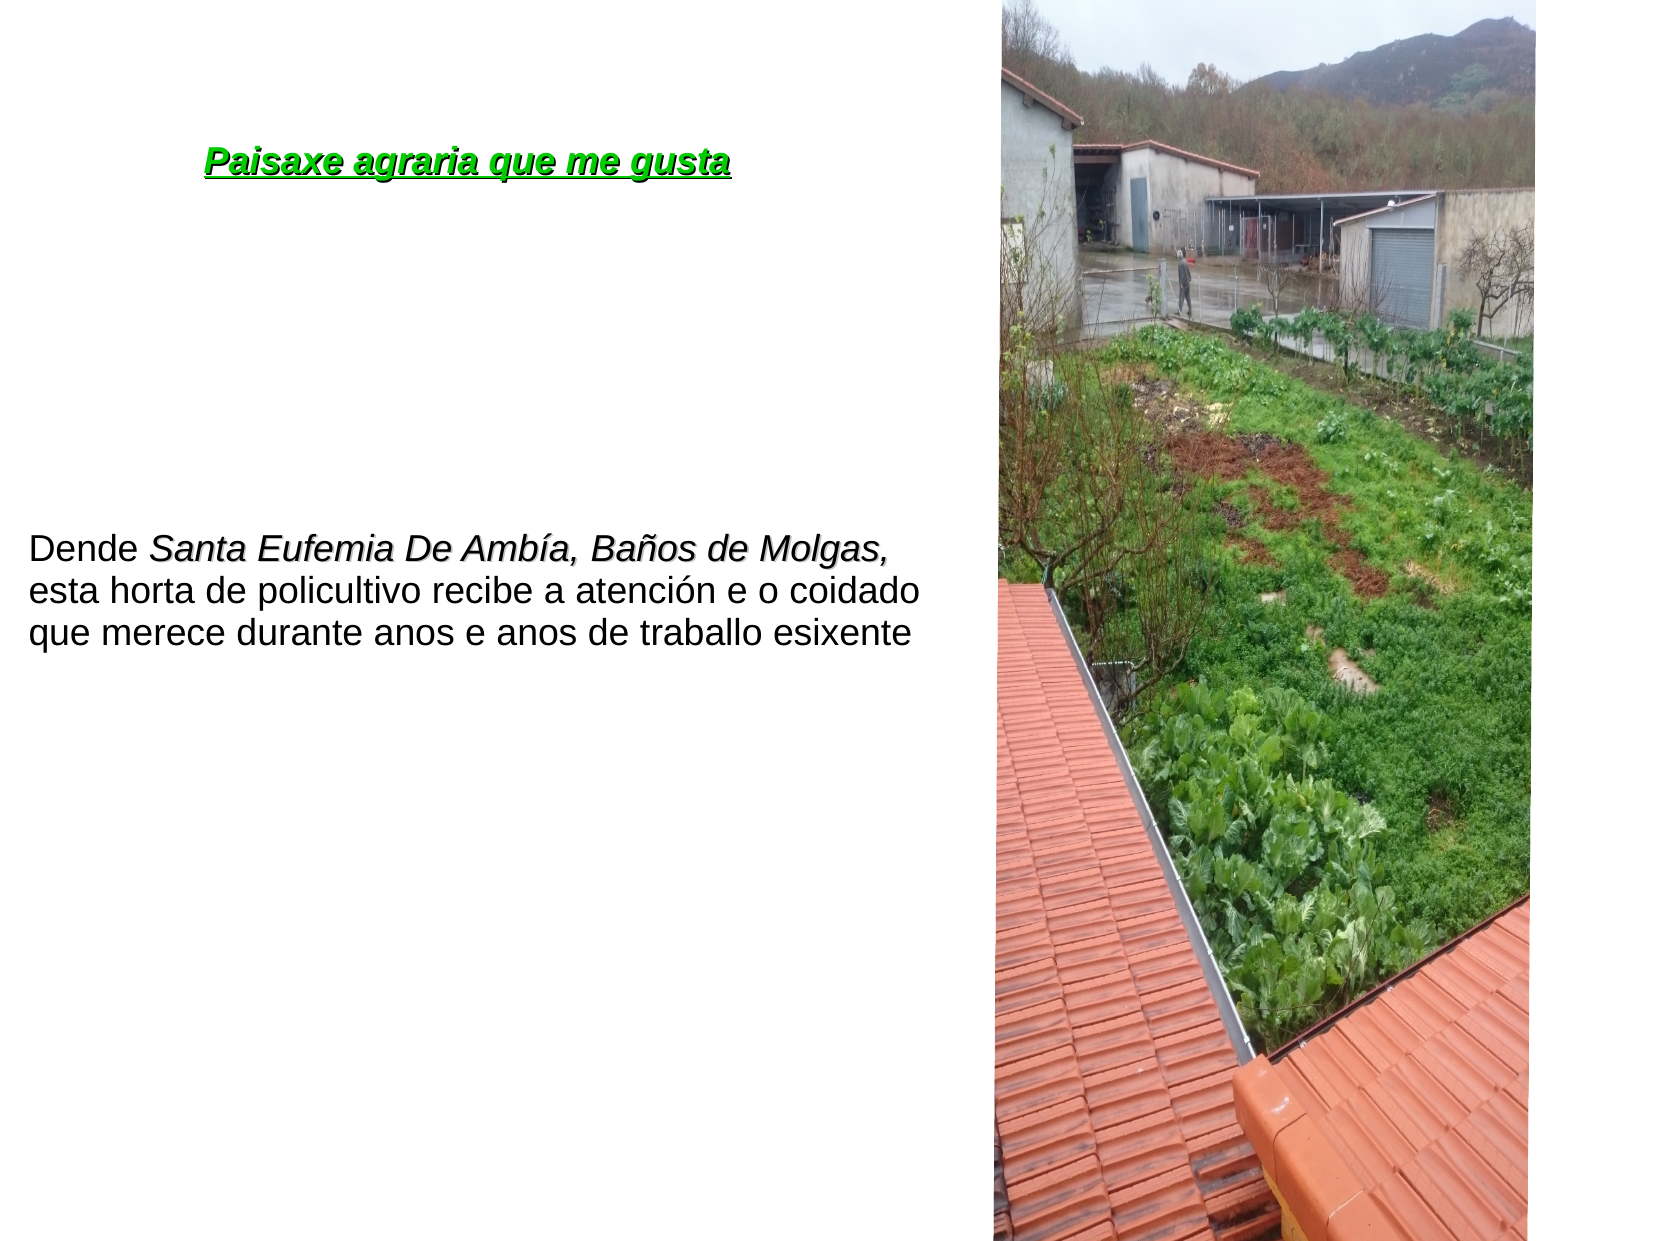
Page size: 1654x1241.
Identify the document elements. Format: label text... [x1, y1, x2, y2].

text_box Dende Santa Eufemia De Ambía, Baños de Molgas, esta horta de policultivo recibe a atención e o coidado que merece durante anos e anos de traballo esixente [13, 519, 957, 661]
text_box Paisaxe agraria que me gusta [188, 132, 746, 189]
picture [993, 0, 1536, 1241]
